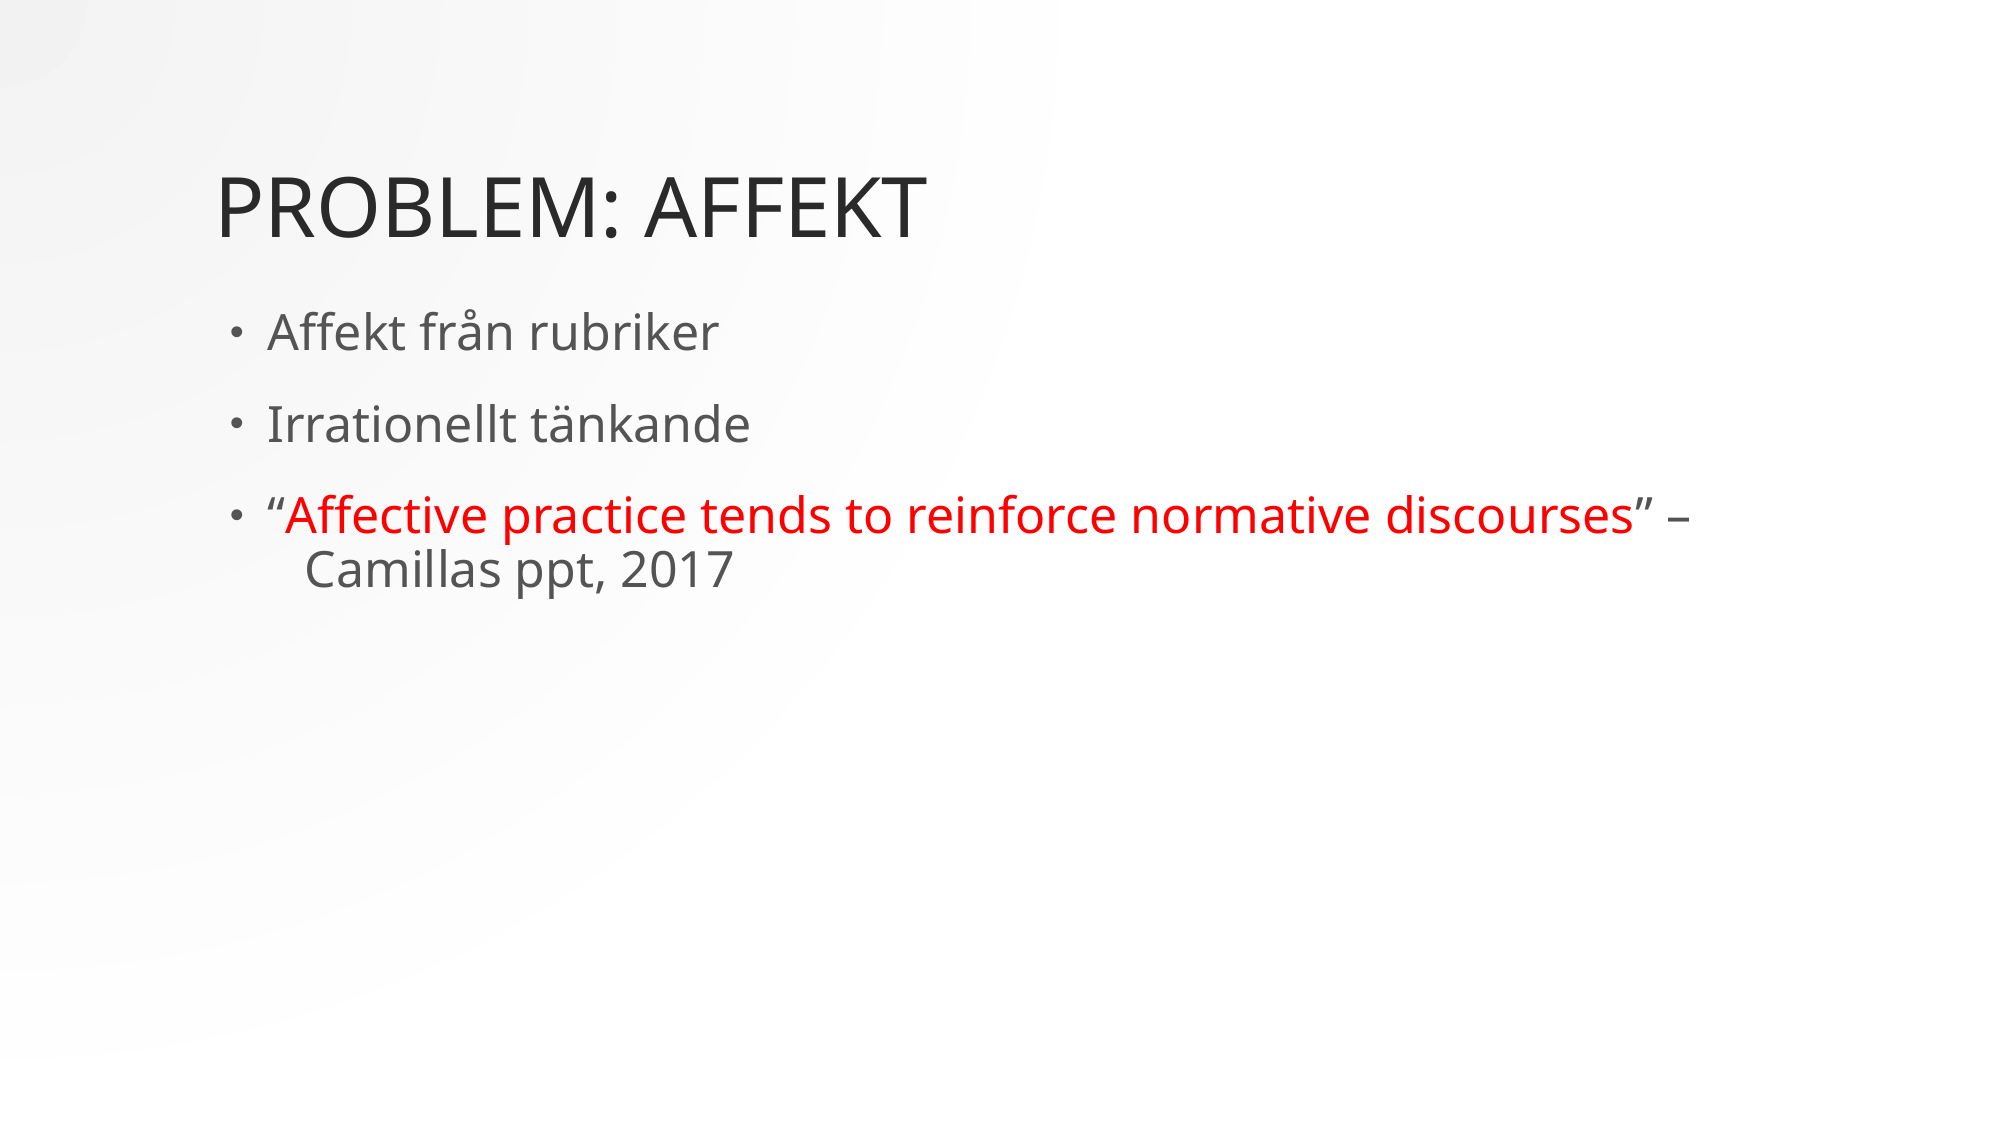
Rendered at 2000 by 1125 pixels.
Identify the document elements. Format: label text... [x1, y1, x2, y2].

list Affekt från rubriker Irrationellt tänkande “Affective practice tends to reinforce normative discourses” – Camillas ppt, 2017 [199, 299, 1800, 1013]
title Problem: affekt [199, 45, 1800, 263]
